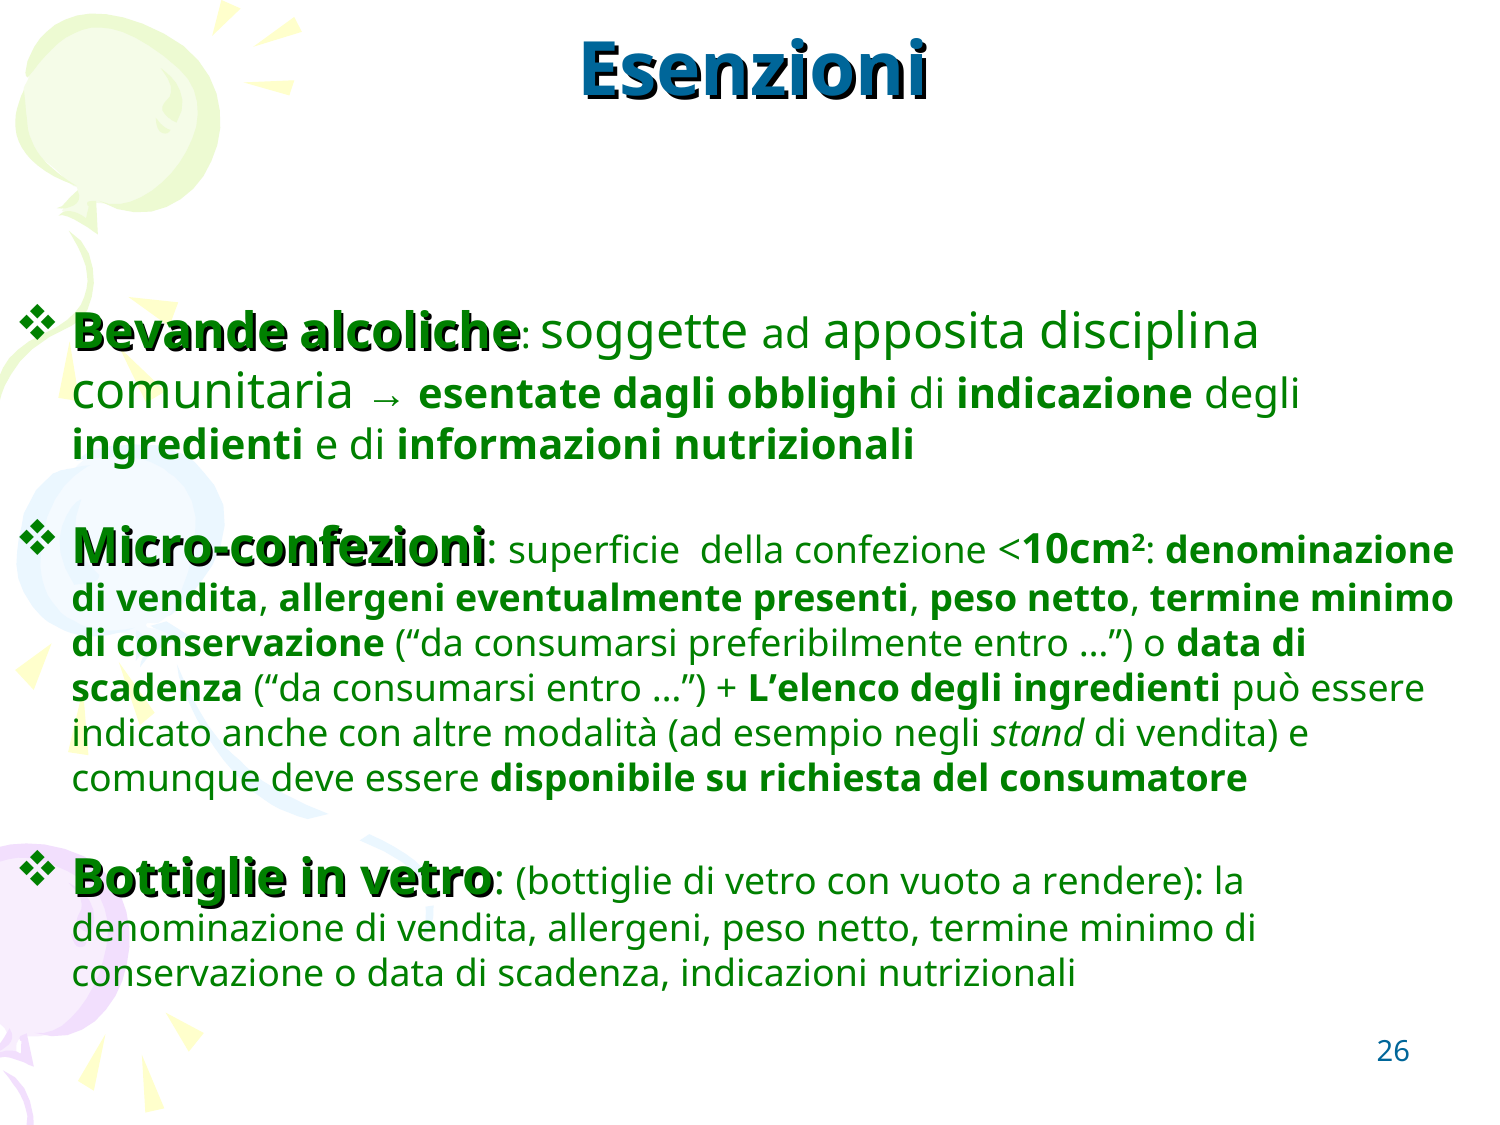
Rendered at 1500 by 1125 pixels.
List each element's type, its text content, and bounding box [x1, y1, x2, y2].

text_box <numero> [1074, 1024, 1426, 1100]
list Bevande alcoliche: soggette ad apposita disciplina comunitaria → esentate dagli obblighi di indicazione degli ingredienti e di informazioni nutrizionali Micro-confezioni: superficie della confezione <10cm2: denominazione di vendita, allergeni eventualmente presenti, peso netto, termine minimo di conservazione (“da consumarsi preferibilmente entro …”) o data di scadenza (“da consumarsi entro …”) + L’elenco degli ingredienti può essere indicato anche con altre modalità (ad esempio negli stand di vendita) e comunque deve essere disponibile su richiesta del consumatore Bottiglie in vetro: (bottiglie di vetro con vuoto a rendere): la denominazione di vendita, allergeni, peso netto, termine minimo di conservazione o data di scadenza, indicazioni nutrizionali [0, 290, 1500, 1083]
title Esenzioni [76, 0, 1430, 119]
